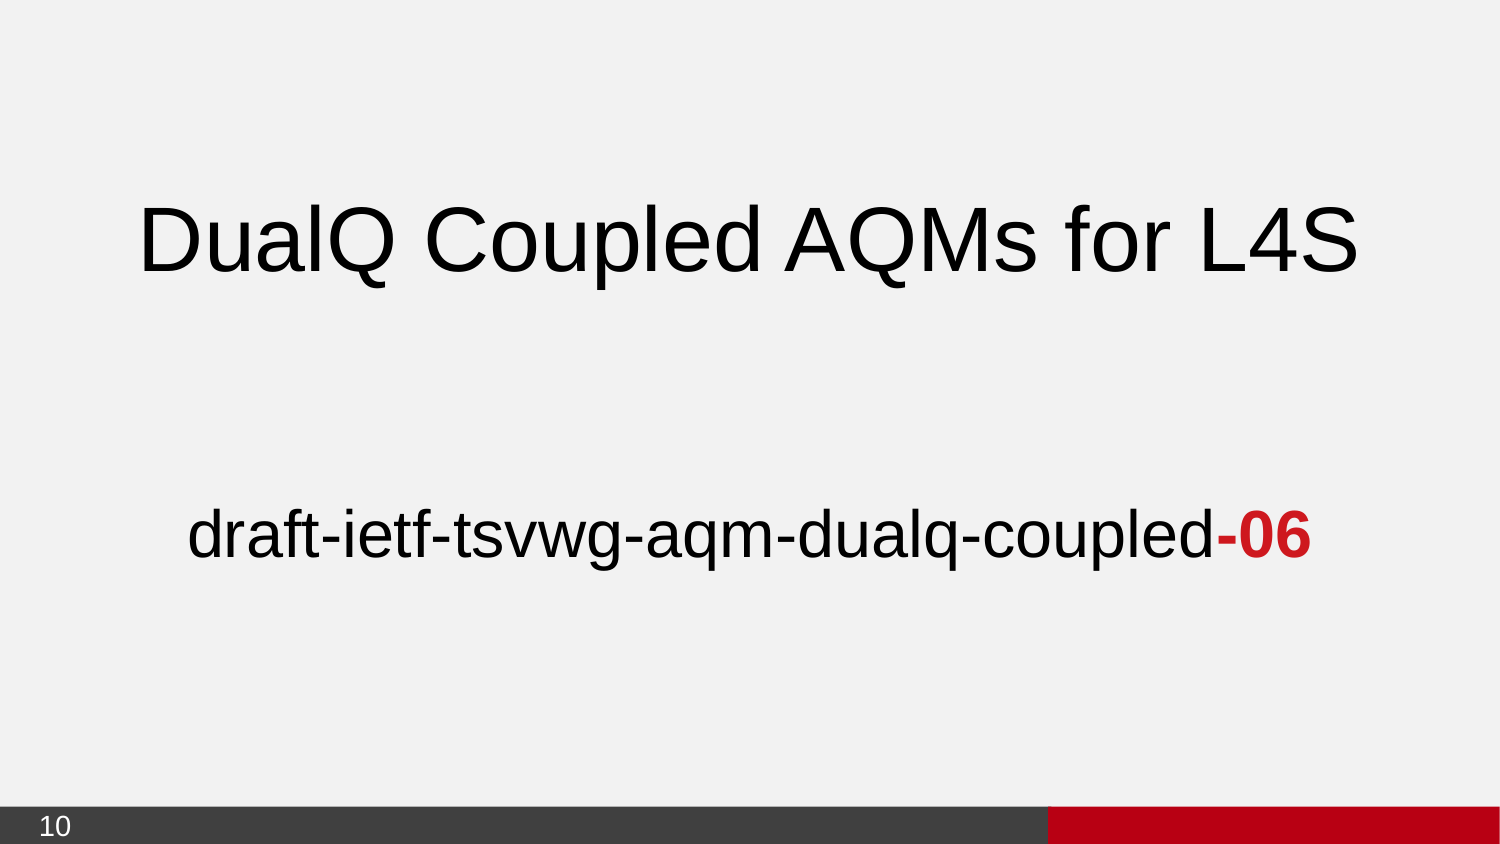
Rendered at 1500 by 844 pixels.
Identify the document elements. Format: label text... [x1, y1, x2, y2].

subtitle draft-ietf-tsvwg-aqm-dualq-coupled-06 [75, 382, 1425, 687]
title DualQ Coupled AQMs for L4S [75, 169, 1425, 311]
